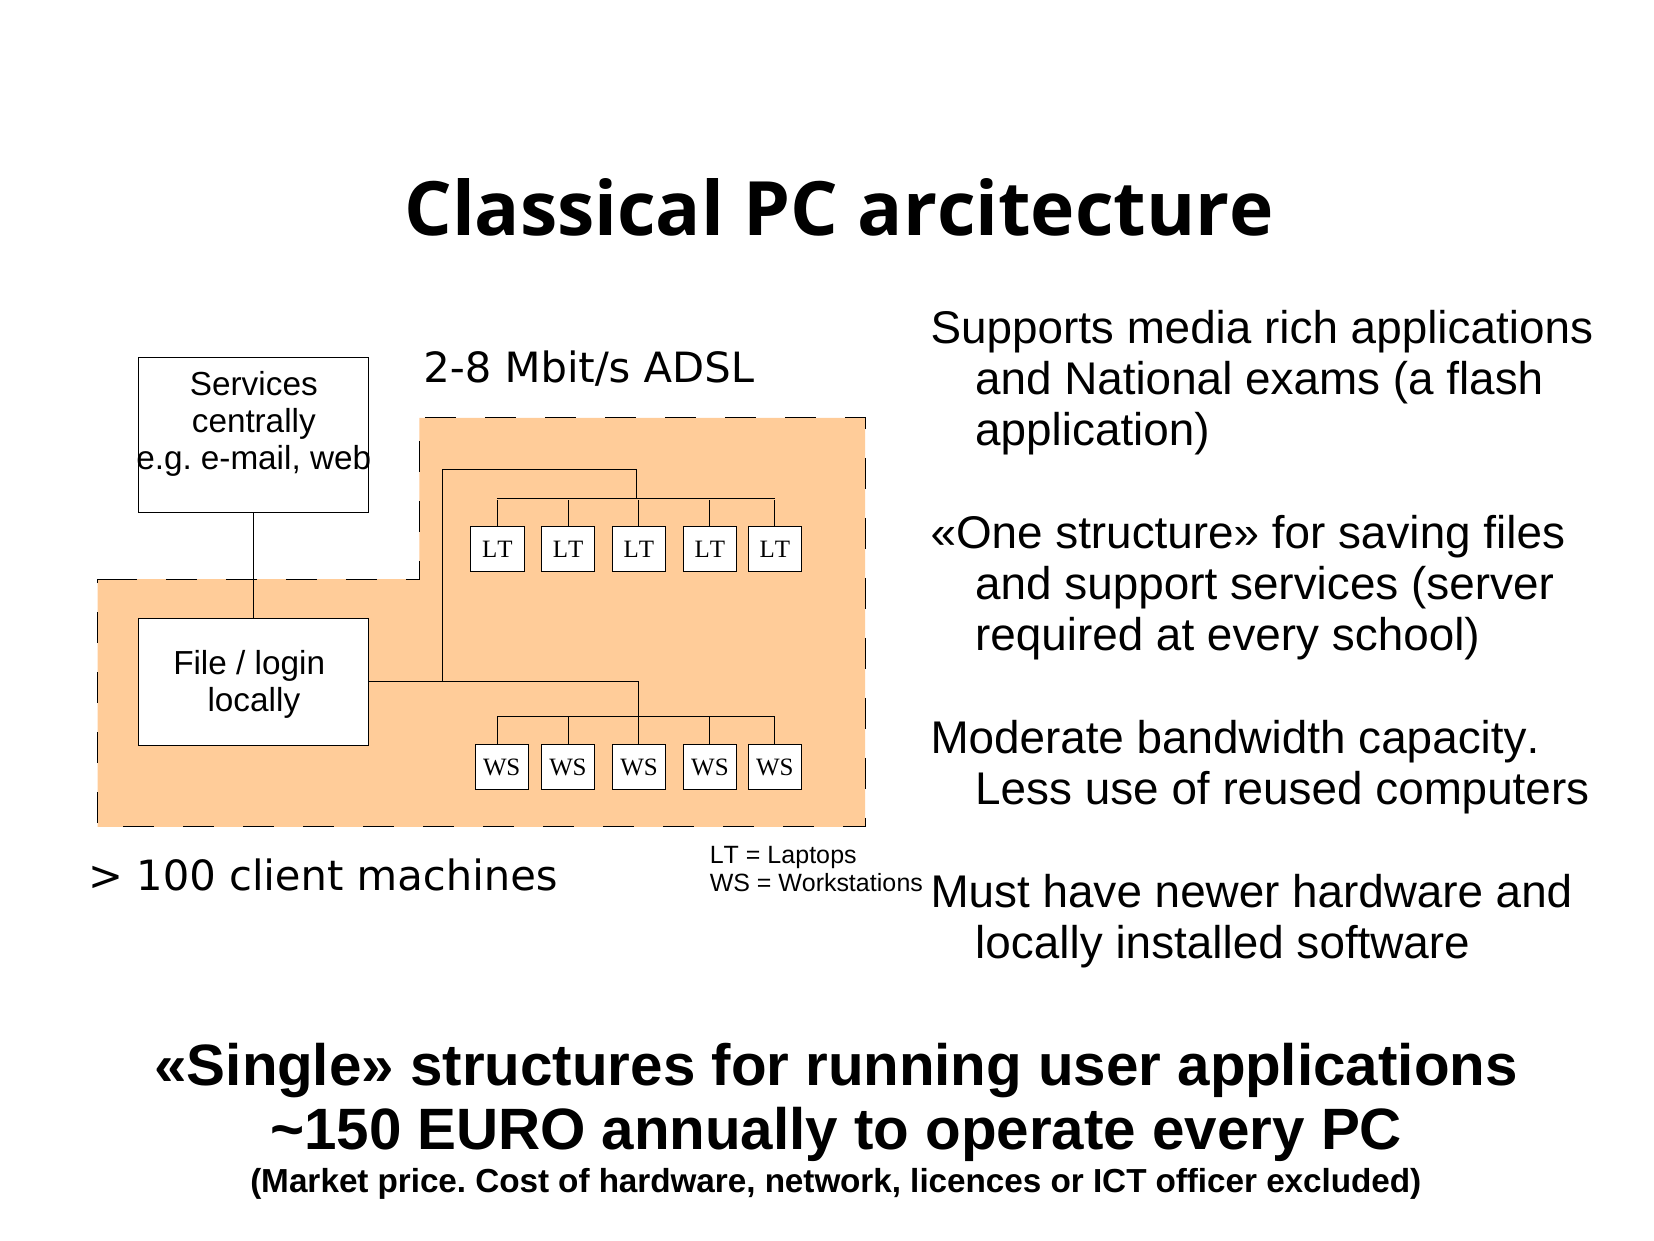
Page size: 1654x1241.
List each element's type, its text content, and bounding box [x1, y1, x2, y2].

text_box WS [748, 744, 802, 790]
title Classical PC arcitecture [68, 120, 1611, 294]
text_box > 100 client machines [88, 852, 709, 917]
text_box WS [683, 744, 737, 790]
text_box LT [541, 526, 595, 572]
text_box [97, 417, 866, 827]
text_box LT [683, 526, 737, 572]
text_box LT [612, 526, 666, 572]
text_box WS [612, 744, 666, 790]
text_box LT [748, 526, 802, 572]
text_box Supports media rich applications and National exams (a flash application) «One structure» for saving files and support services (server required at every school) Moderate bandwidth capacity. Less use of reused computers Must have newer hardware and locally installed software [930, 301, 1595, 1020]
text_box WS [475, 744, 529, 790]
text_box WS [541, 744, 595, 790]
text_box LT [470, 526, 525, 572]
text_box File / login locally [138, 618, 369, 746]
text_box Services centrally e.g. e-mail, web [138, 357, 369, 513]
text_box 2-8 Mbit/s ADSL [423, 343, 820, 396]
text_box «Single» structures for running user applications ~150 EURO annually to operate every PC (Market price. Cost of hardware, network, licences or ICT officer excluded) [55, 1032, 1618, 1226]
text_box LT = Laptops WS = Workstations [709, 840, 924, 904]
